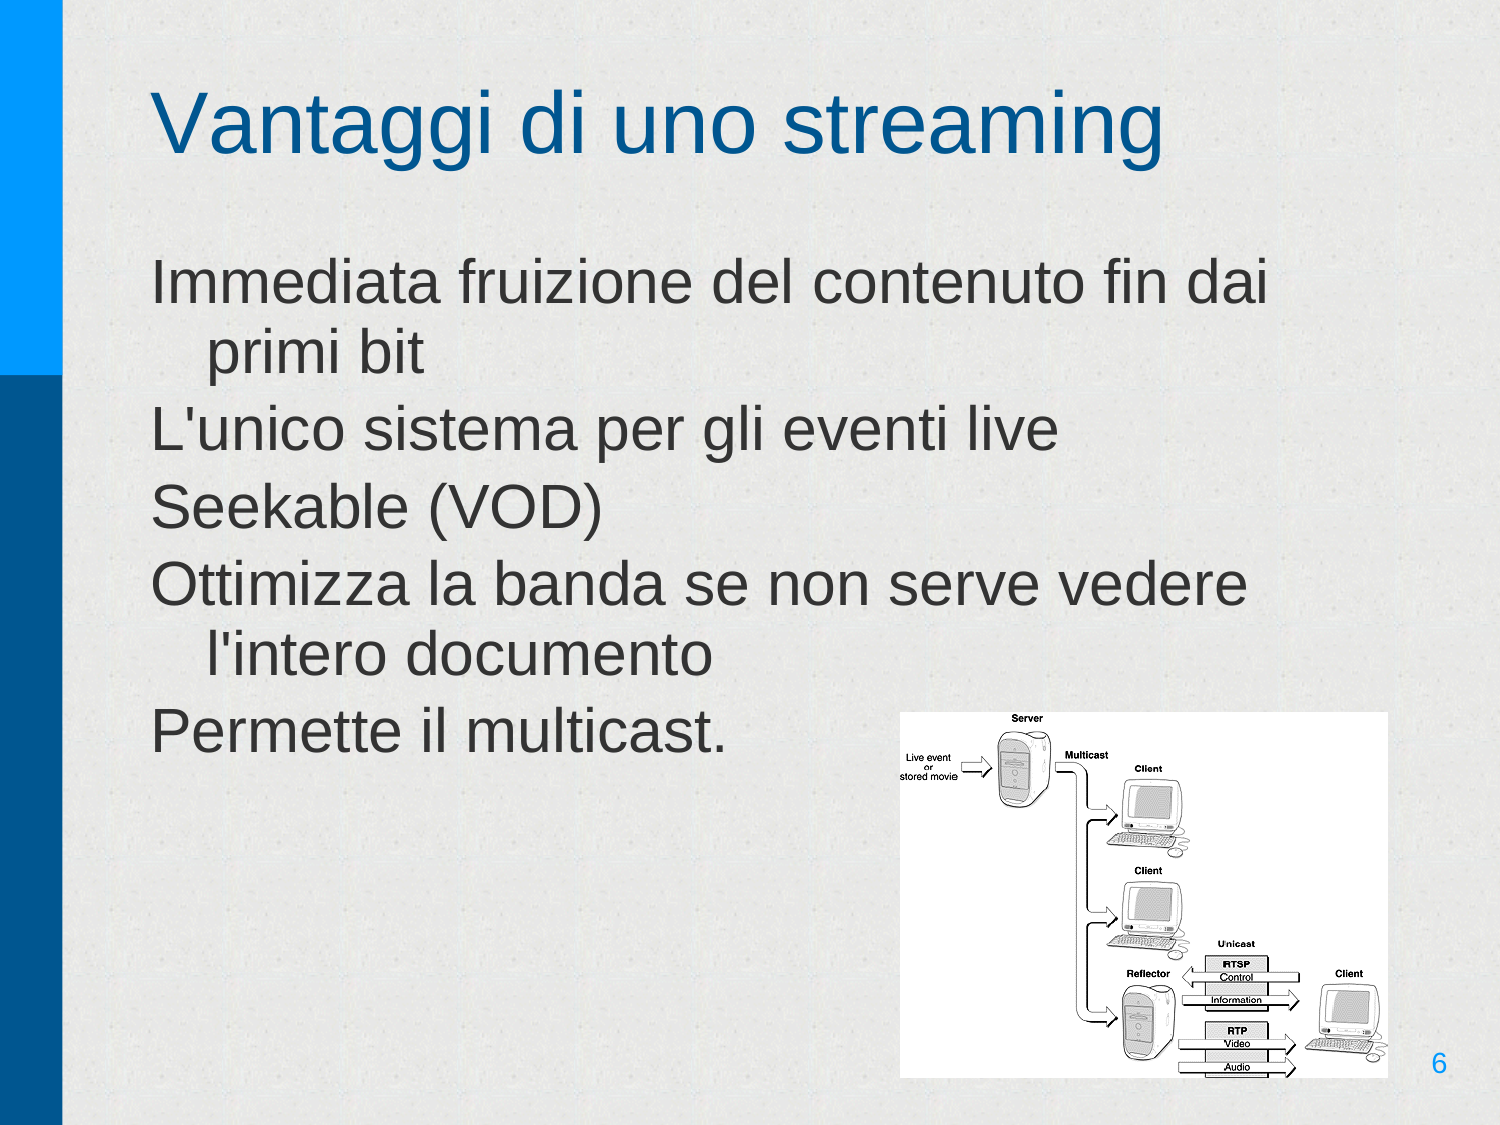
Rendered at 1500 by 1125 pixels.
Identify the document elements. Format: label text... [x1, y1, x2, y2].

title Vantaggi di uno streaming [149, 34, 1388, 223]
picture [63, 0, 1500, 1125]
list Immediata fruizione del contenuto fin dai primi bit L'unico sistema per gli eventi live Seekable (VOD) Ottimizza la banda se non serve vedere l'intero documento Permette il multicast. [149, 246, 1388, 976]
